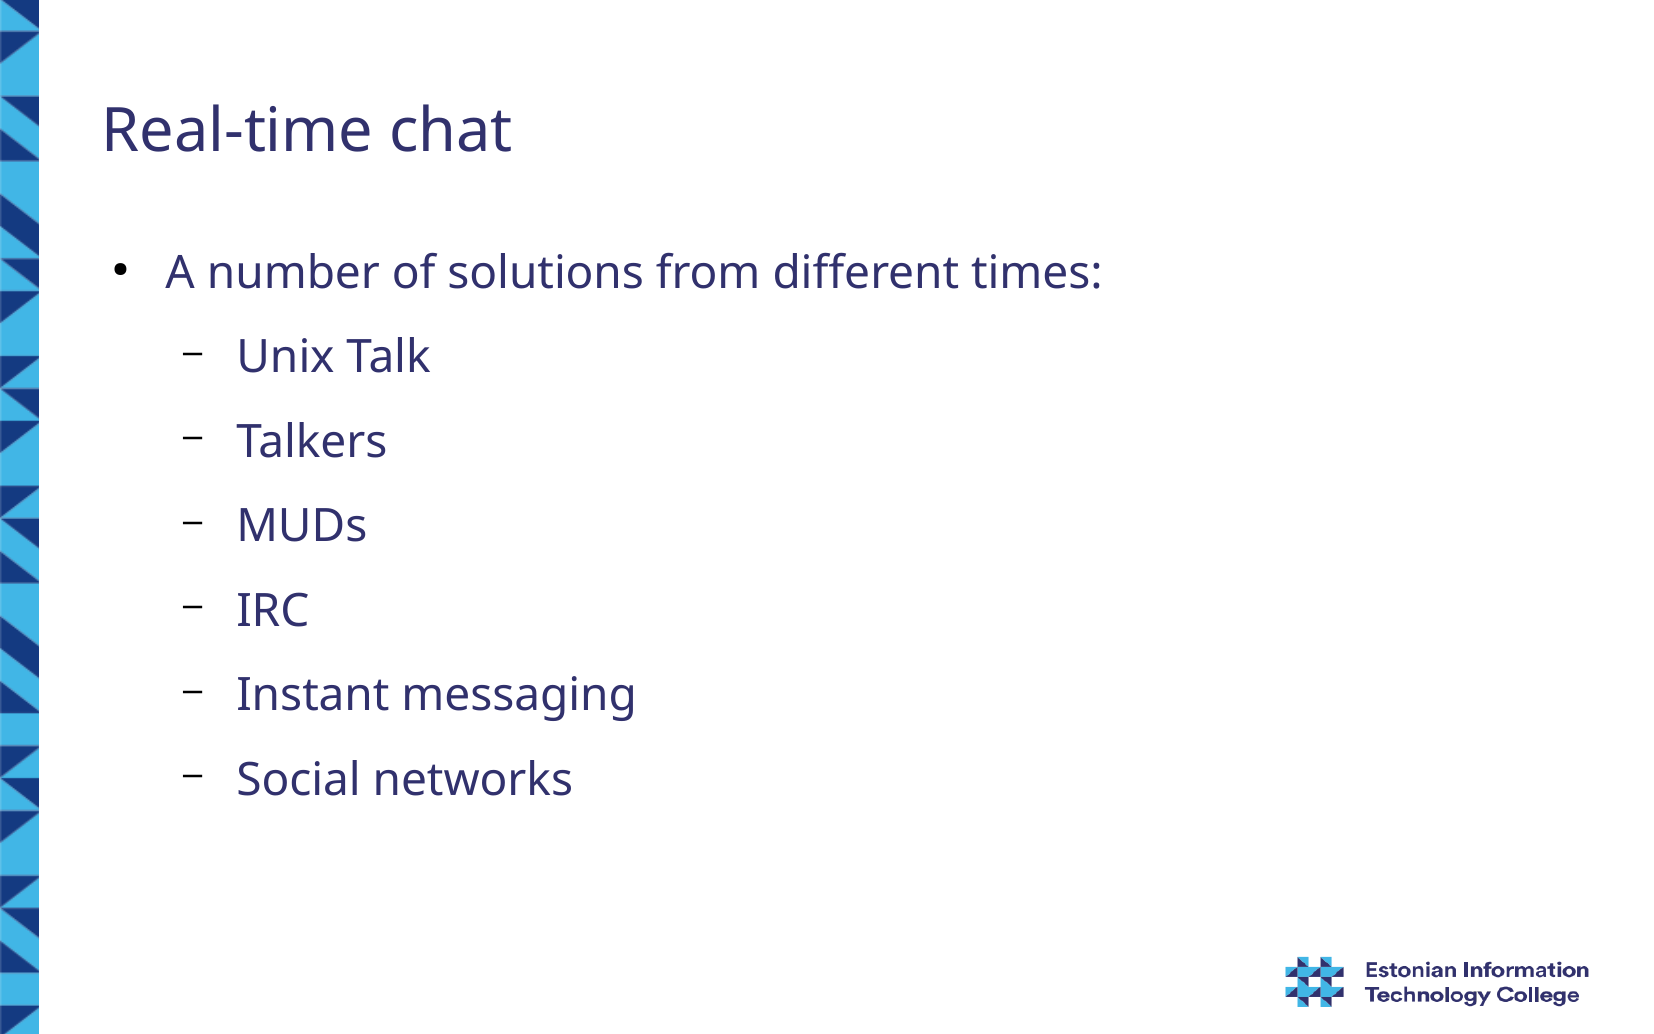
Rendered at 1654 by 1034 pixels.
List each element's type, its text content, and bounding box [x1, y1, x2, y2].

list A number of solutions from different times: Unix Talk Talkers MUDs IRC Instant messaging Social networks [94, 239, 1583, 922]
title Real-time chat [101, 41, 1224, 214]
